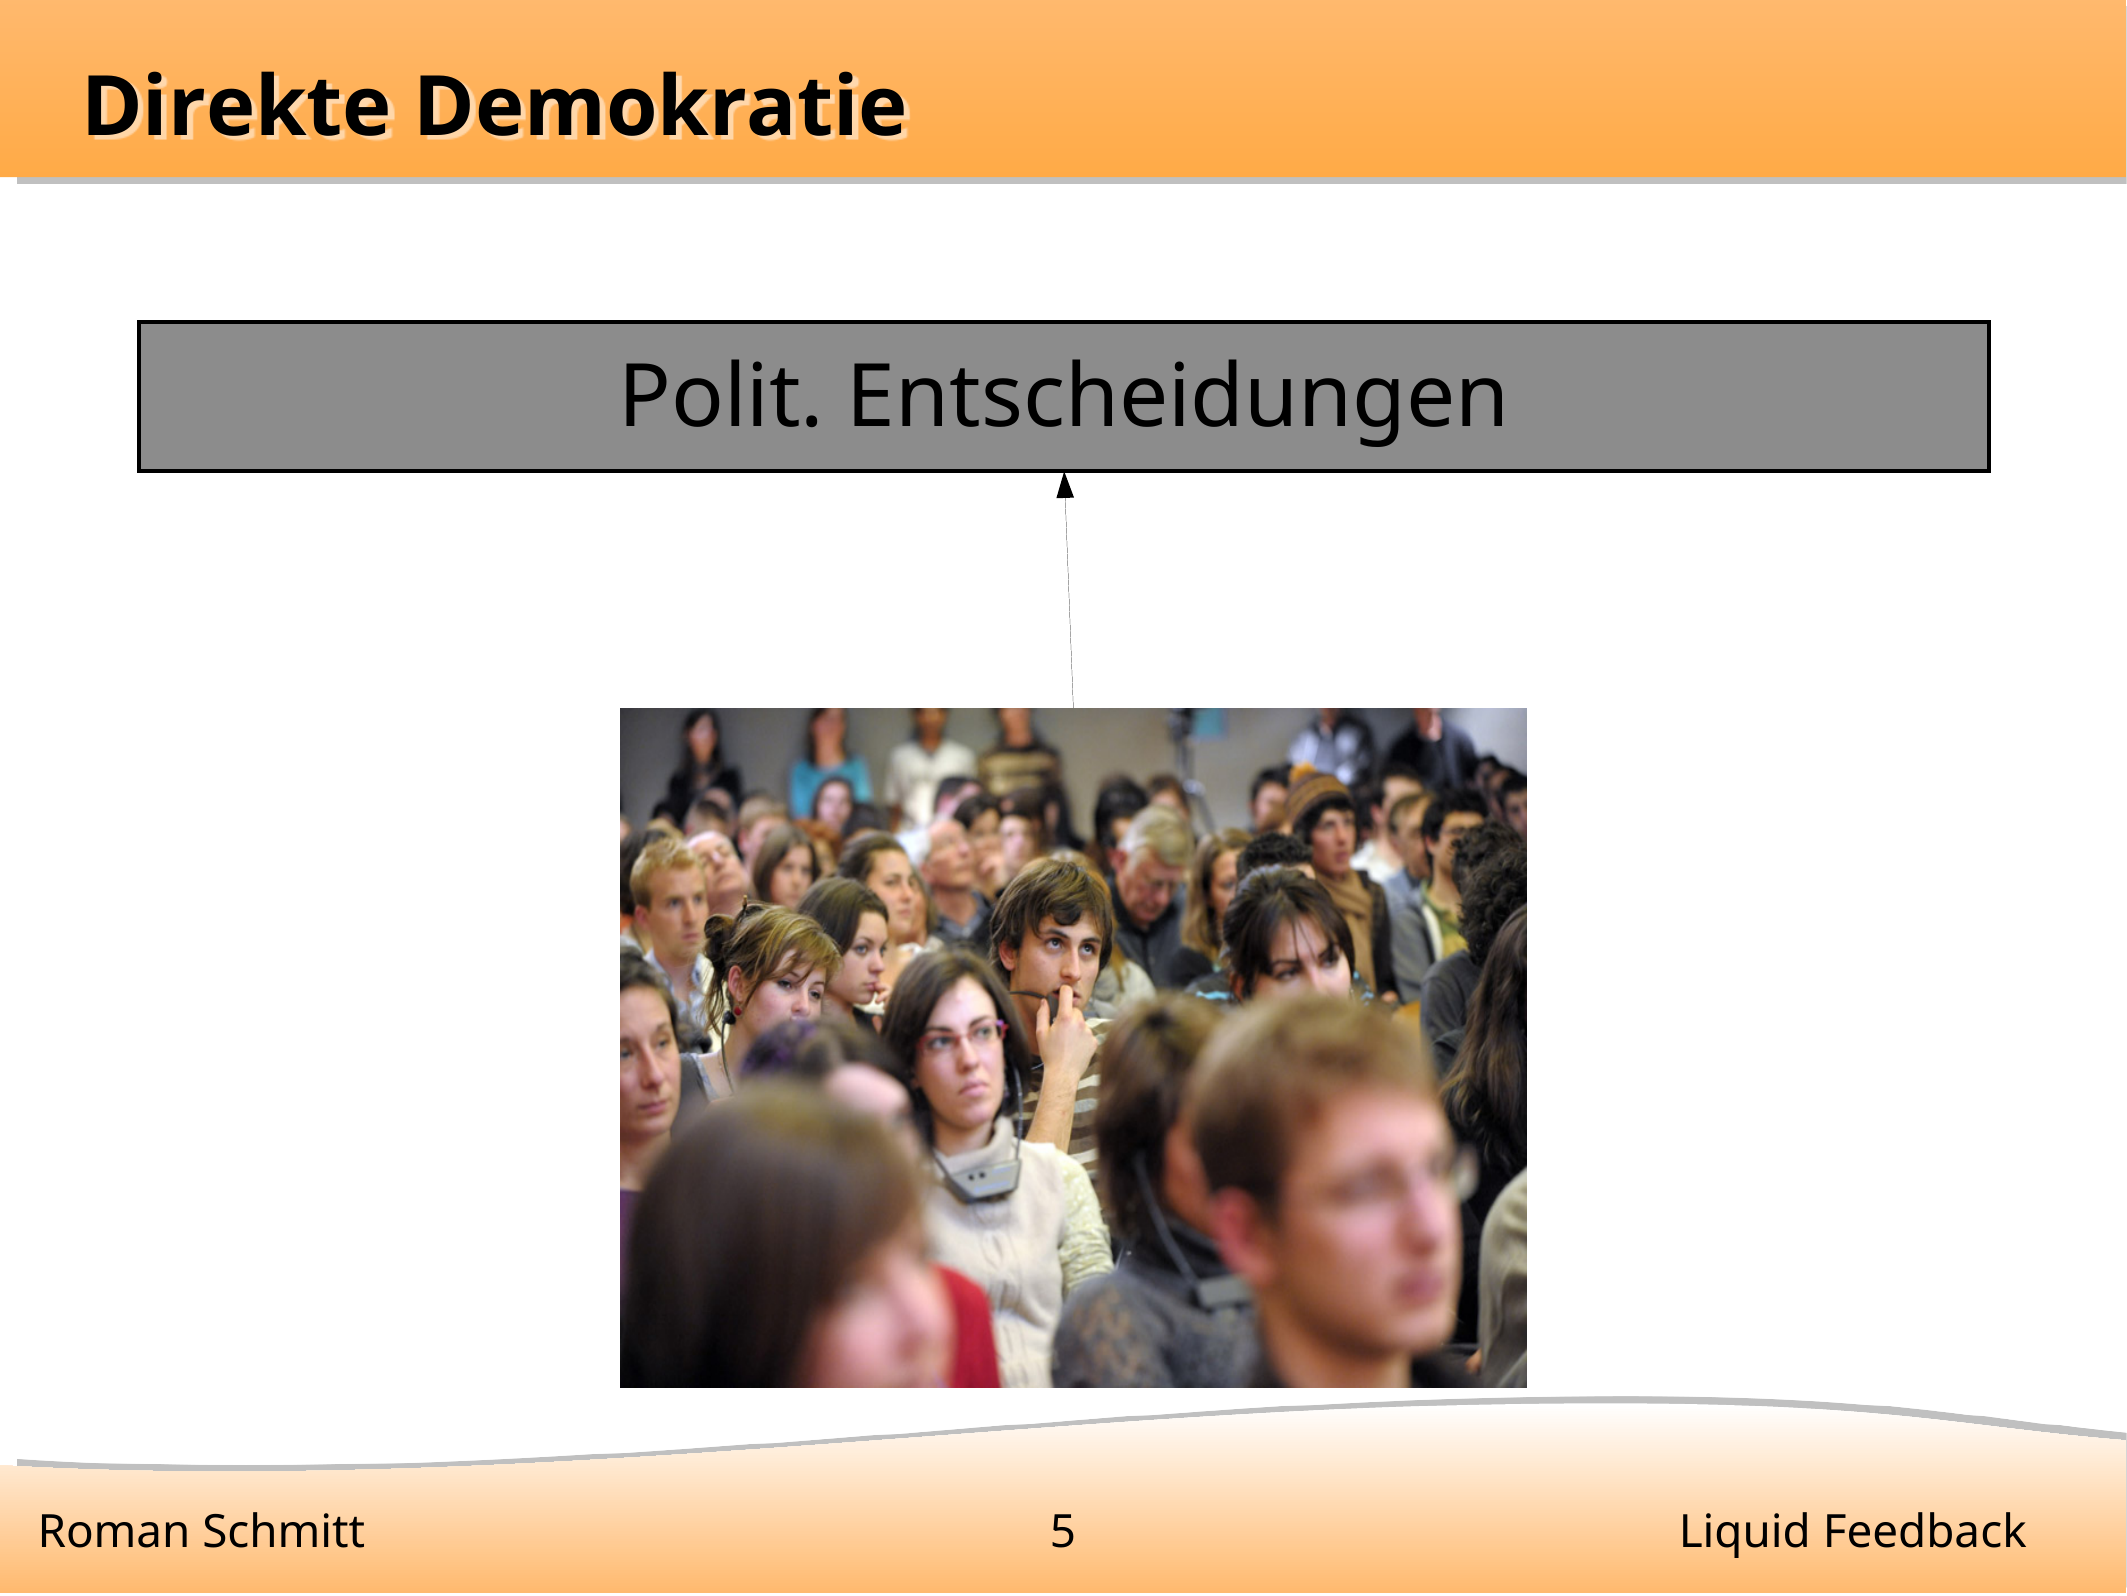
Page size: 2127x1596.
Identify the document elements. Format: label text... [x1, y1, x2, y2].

text_box Polit. Entscheidungen [139, 321, 1990, 472]
title Direkte Demokratie [50, 42, 2059, 136]
picture [620, 708, 1527, 1388]
text_box <Nummer> [1018, 1505, 1108, 1559]
